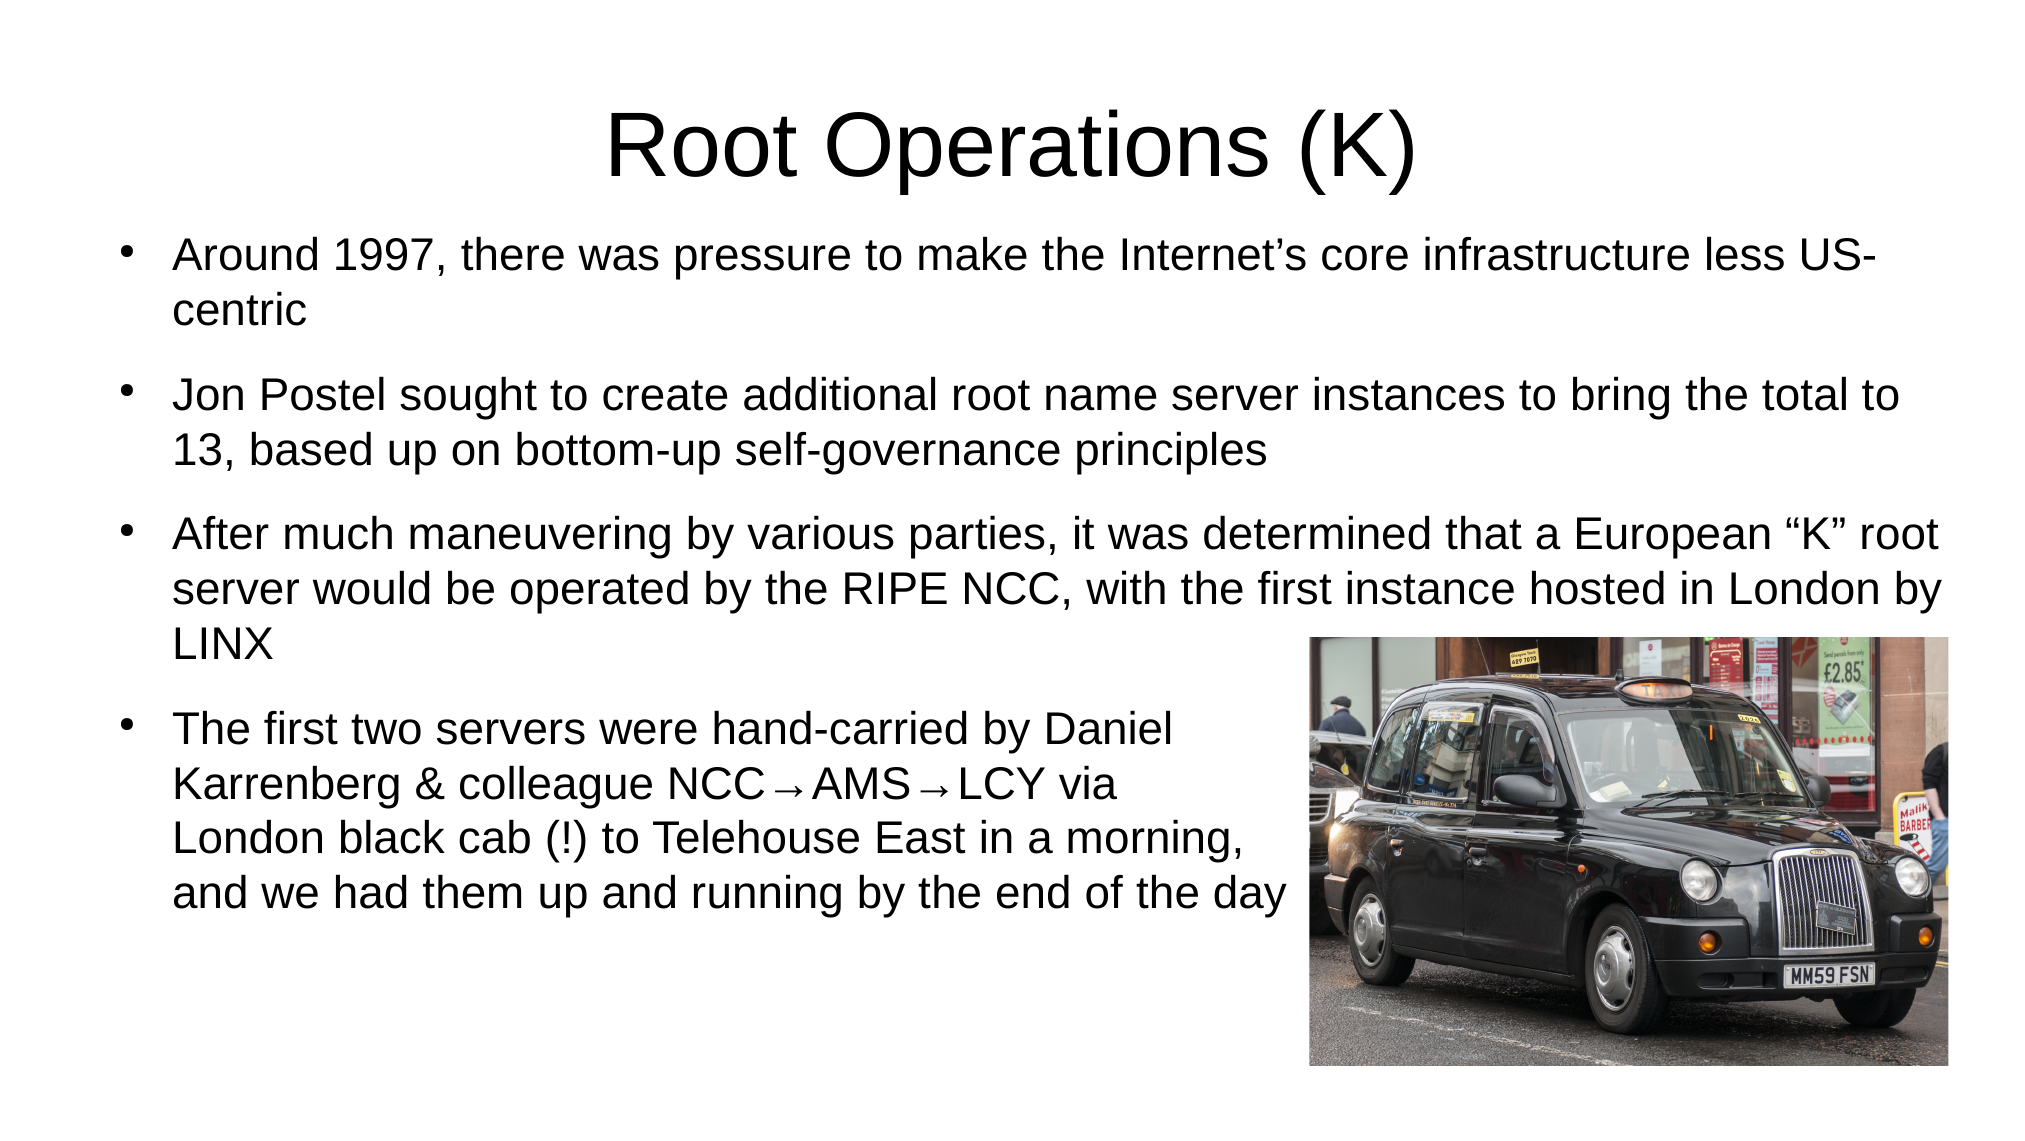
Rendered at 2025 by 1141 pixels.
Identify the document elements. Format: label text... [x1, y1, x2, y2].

title Root Operations (K) [101, 45, 1924, 224]
list Around 1997, there was pressure to make the Internet’s core infrastructure less US-centric Jon Postel sought to create additional root name server instances to bring the total to 13, based up on bottom-up self-governance principles After much maneuvering by various parties, it was determined that a European “K” root server would be operated by the RIPE NCC, with the first instance hosted in London by LINX The first two servers were hand-carried by Daniel Karrenberg & colleague NCC→AMS→LCY via London black cab (!) to Telehouse East in a morning, and we had them up and running by the end of the day [101, 224, 1950, 886]
picture [1309, 637, 1949, 1066]
